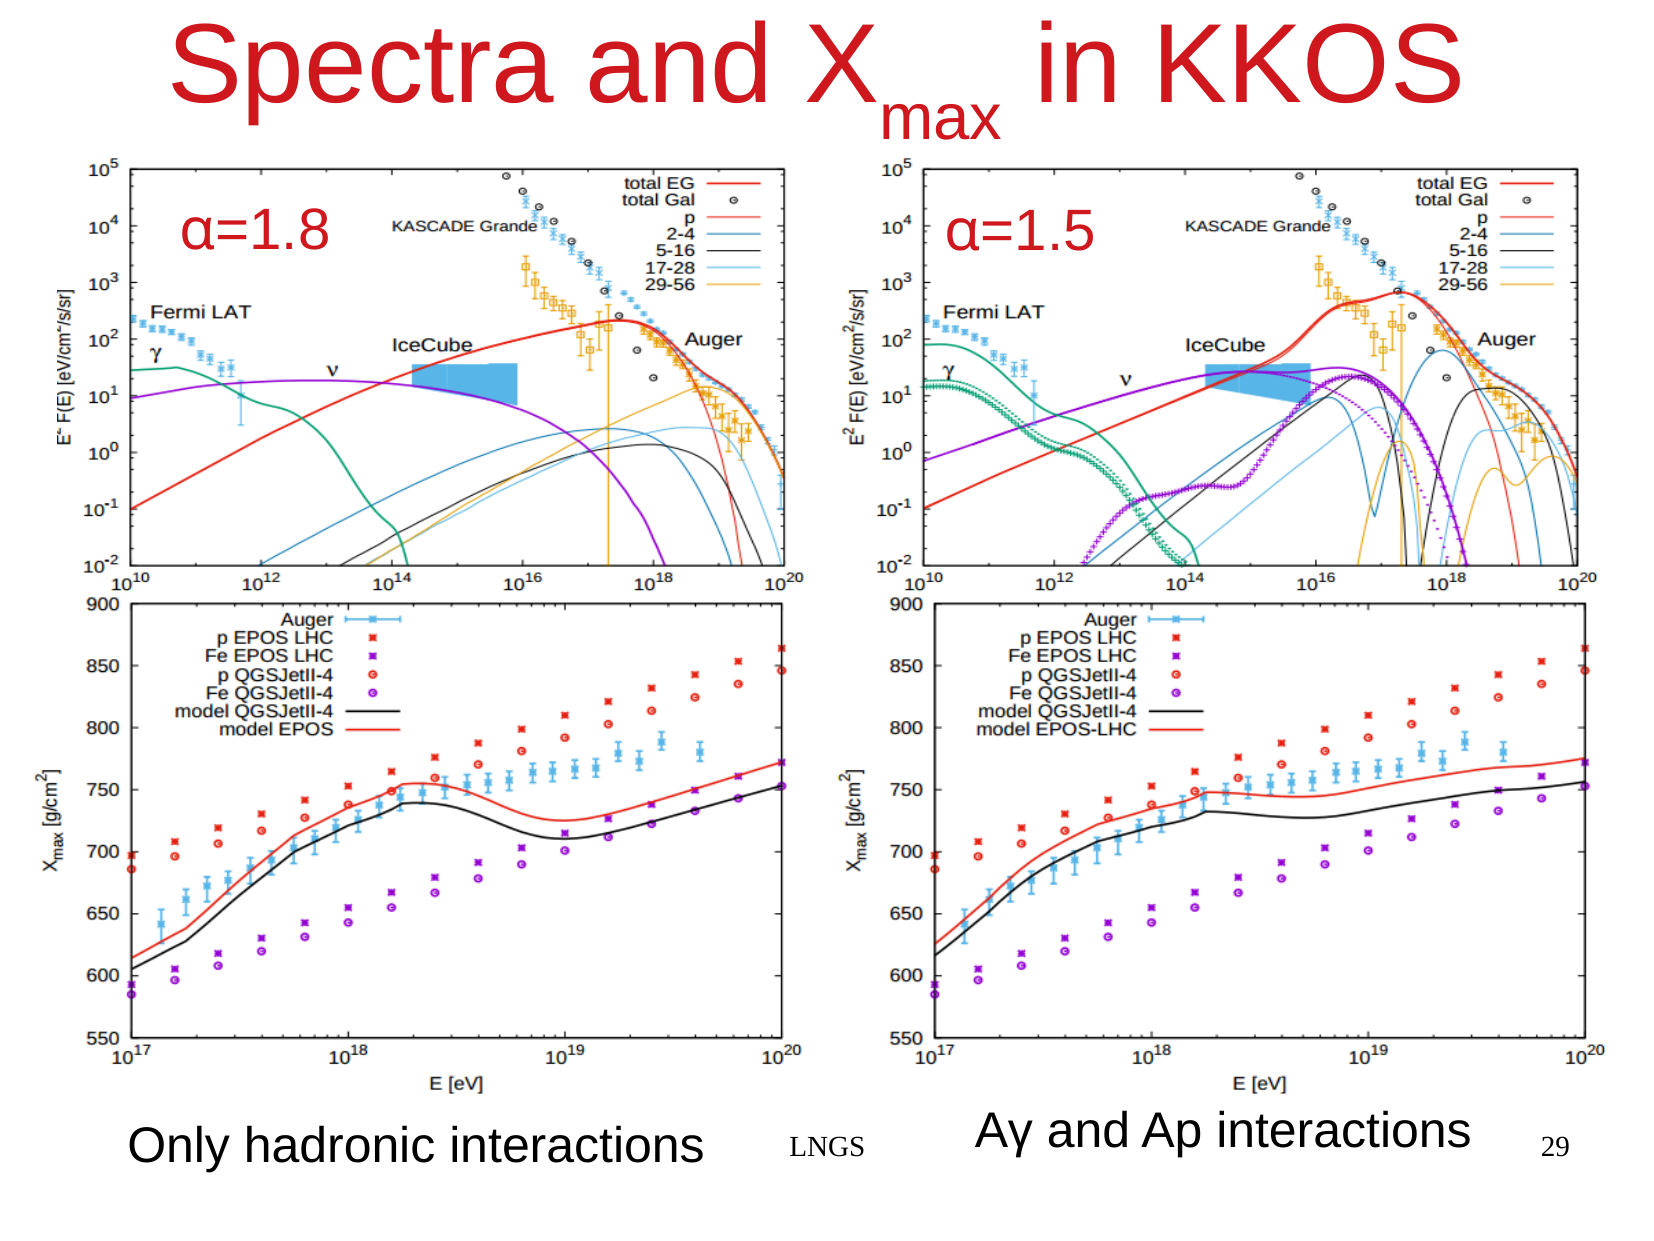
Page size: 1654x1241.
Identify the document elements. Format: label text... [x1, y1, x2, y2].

text_box Only hadronic interactions [112, 1110, 721, 1181]
title Spectra and Xmax in KKOS [72, 0, 1561, 149]
text_box α=1.8 [165, 180, 345, 269]
picture [30, 149, 1621, 1096]
text_box Aγ and Ap interactions [960, 1095, 1516, 1194]
text_box α=1.5 [930, 181, 1111, 271]
